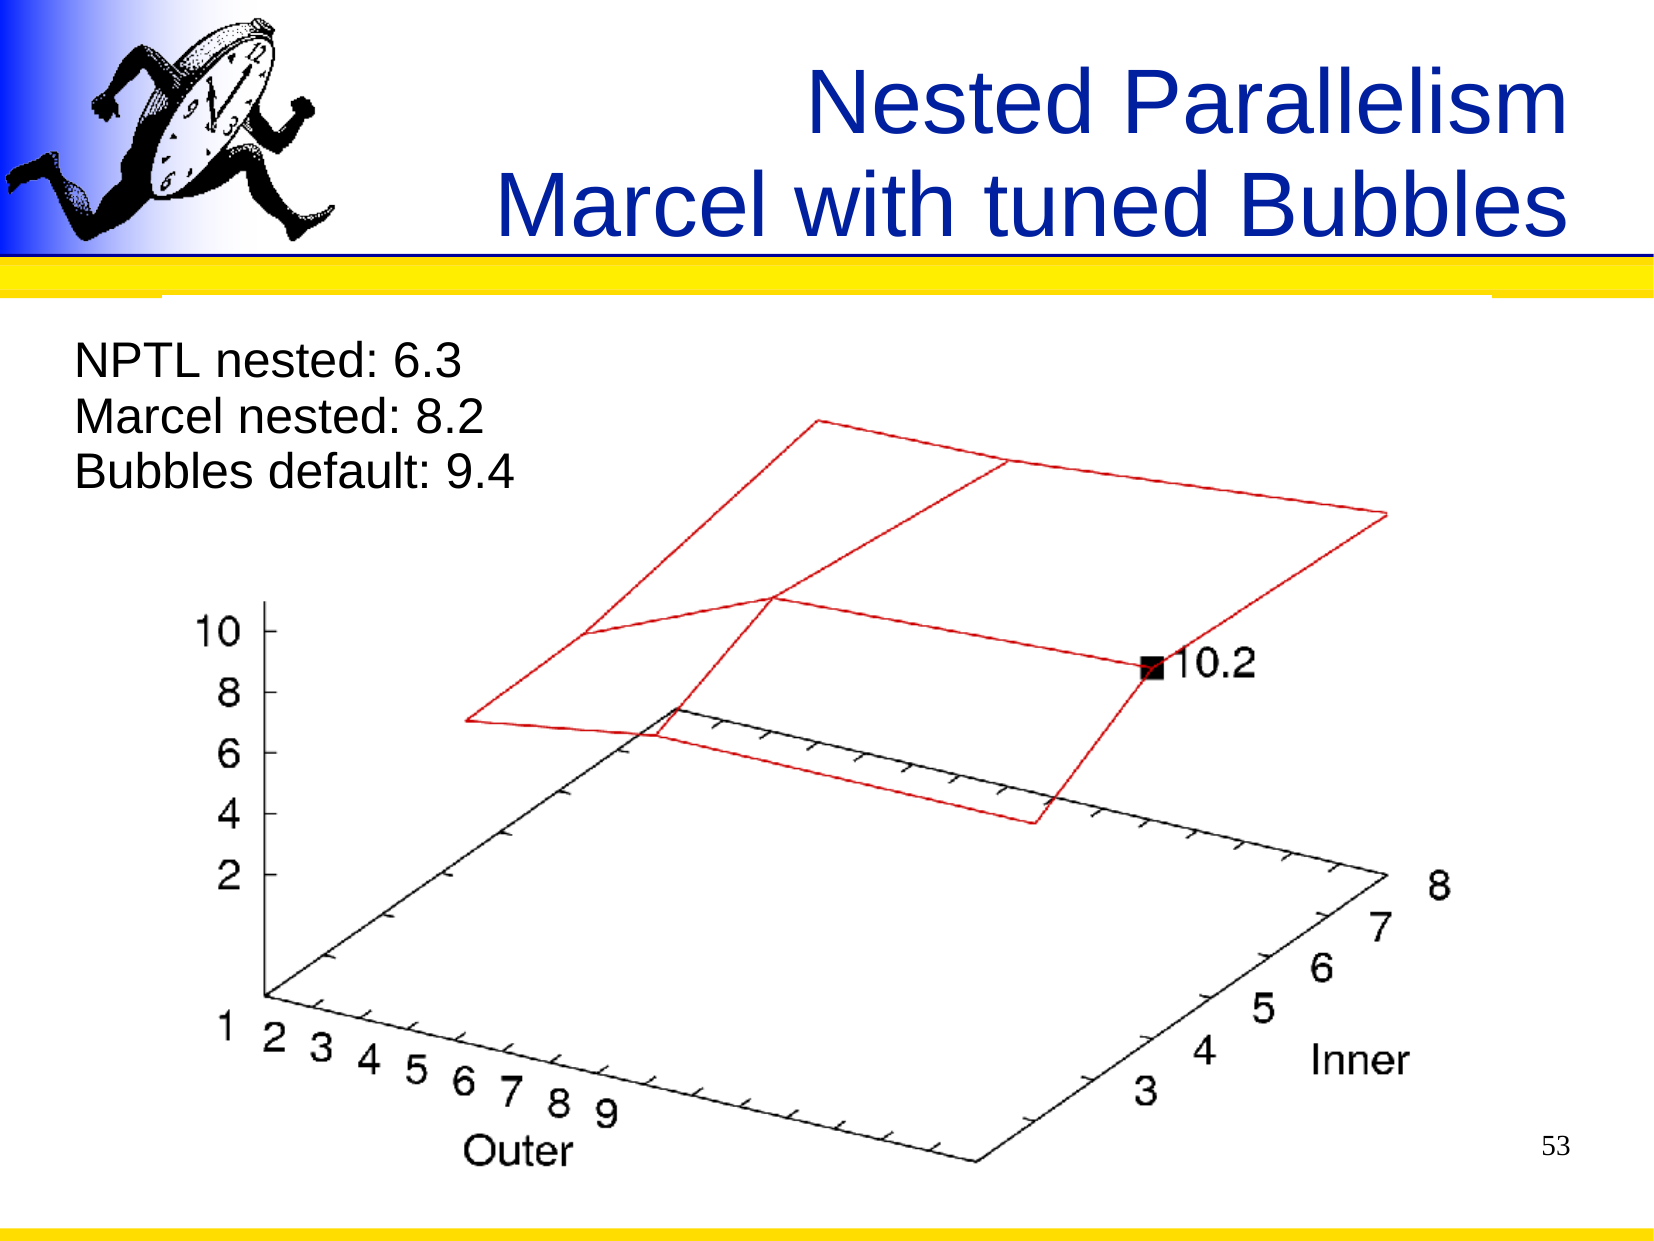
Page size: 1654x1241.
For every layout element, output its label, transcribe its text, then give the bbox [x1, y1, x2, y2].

picture [4, 9, 343, 253]
picture [162, 295, 1492, 1227]
text_box NPTL nested: 6.3 Marcel nested: 8.2 Bubbles default: 9.4 [59, 324, 562, 507]
title Nested Parallelism Marcel with tuned Bubbles [372, 50, 1571, 256]
